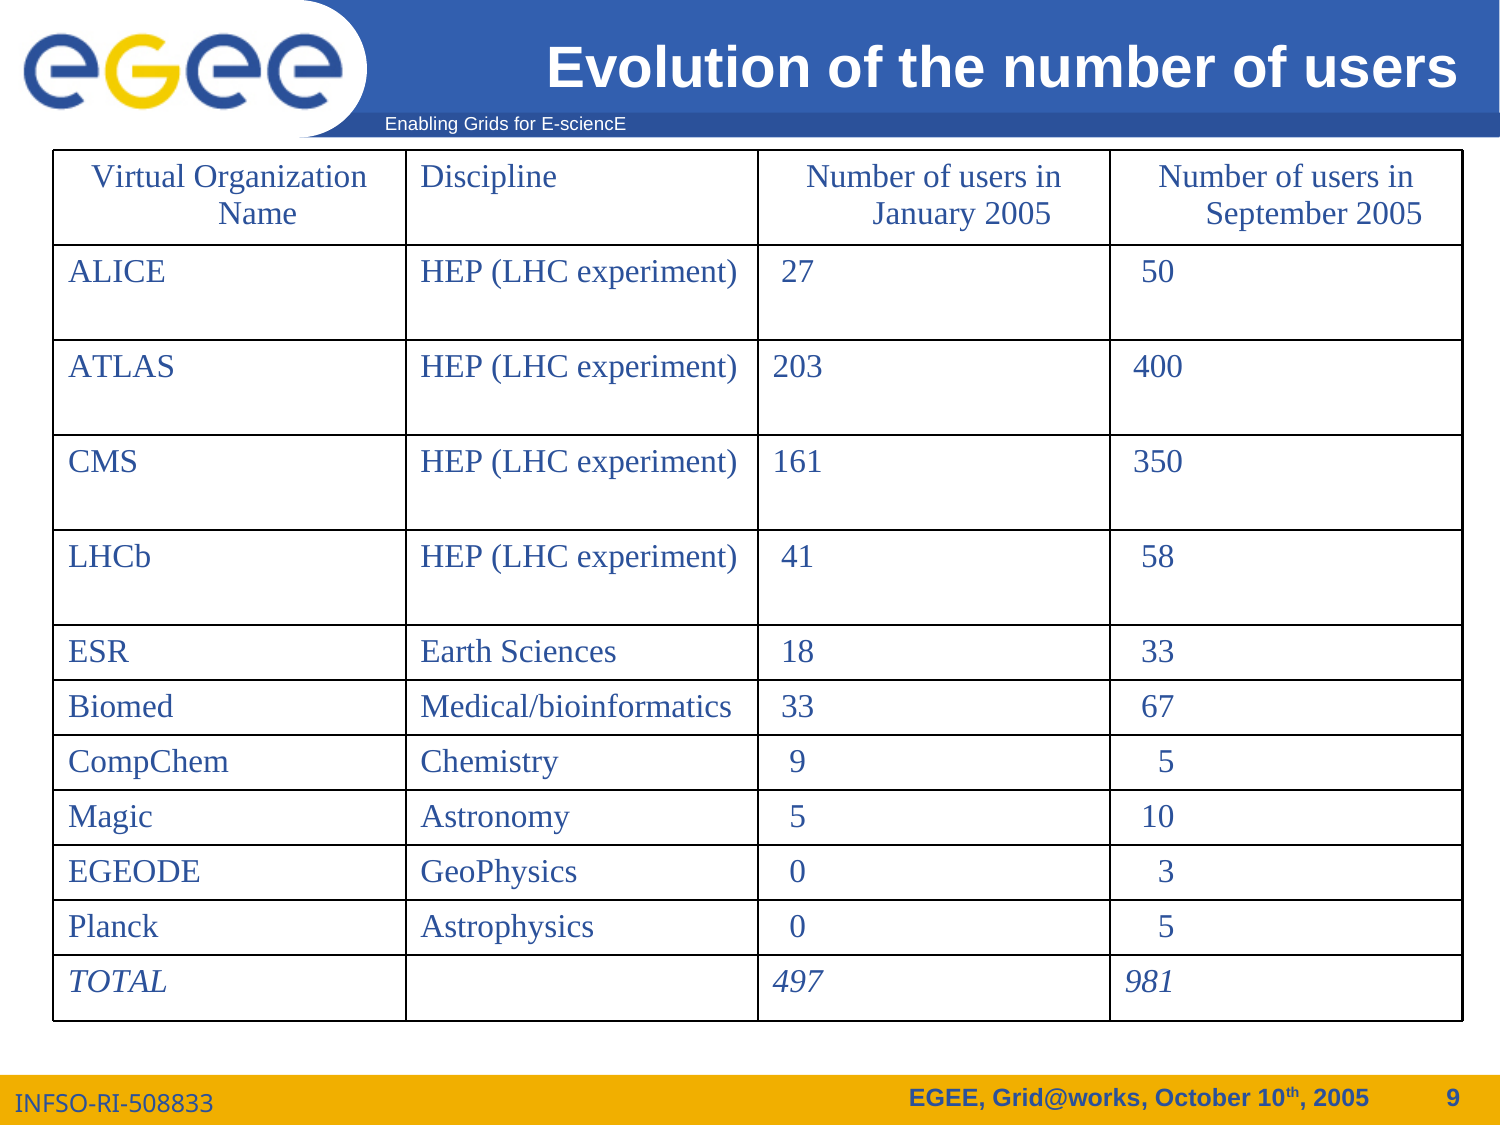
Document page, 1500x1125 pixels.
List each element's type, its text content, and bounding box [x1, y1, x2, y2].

text_box LHCb [54, 531, 405, 624]
title Evolution of the number of users [369, 10, 1475, 124]
text_box HEP (LHC experiment) [407, 341, 757, 434]
text_box 203 [759, 341, 1109, 434]
text_box TOTAL [54, 956, 405, 1020]
text_box 33 [1111, 626, 1461, 679]
text_box Chemistry [407, 736, 757, 789]
text_box 33 [759, 681, 1109, 734]
text_box 50 [1111, 246, 1461, 339]
text_box Number of users in September 2005 [1111, 151, 1461, 244]
text_box 58 [1111, 531, 1461, 624]
text_box GeoPhysics [407, 846, 757, 899]
text_box ALICE [54, 246, 405, 339]
text_box 400 [1111, 341, 1461, 434]
text_box 41 [759, 531, 1109, 624]
text_box Astronomy [407, 791, 757, 844]
text_box Virtual Organization Name [54, 151, 405, 244]
text_box Biomed [54, 681, 405, 734]
text_box HEP (LHC experiment) [407, 436, 757, 529]
text_box Discipline [407, 151, 757, 244]
text_box Astrophysics [407, 901, 757, 954]
text_box ATLAS [54, 341, 405, 434]
text_box Earth Sciences [407, 626, 757, 679]
text_box HEP (LHC experiment) [407, 531, 757, 624]
text_box 0 [759, 846, 1109, 899]
picture [18, 30, 349, 112]
text_box Number of users in January 2005 [759, 151, 1109, 244]
text_box HEP (LHC experiment) [407, 246, 757, 339]
text_box CompChem [54, 736, 405, 789]
text_box 0 [759, 901, 1109, 954]
text_box Medical/bioinformatics [407, 681, 757, 734]
text_box ESR [54, 626, 405, 679]
text_box 18 [759, 626, 1109, 679]
text_box 5 [759, 791, 1109, 844]
text_box CMS [54, 436, 405, 529]
text_box 5 [1111, 901, 1461, 954]
text_box 161 [759, 436, 1109, 529]
text_box 5 [1111, 736, 1461, 789]
text_box Magic [54, 791, 405, 844]
text_box 3 [1111, 846, 1461, 899]
text_box 67 [1111, 681, 1461, 734]
text_box 981 [1111, 956, 1461, 1020]
text_box 350 [1111, 436, 1461, 529]
text_box Planck [54, 901, 405, 954]
text_box 9 [759, 736, 1109, 789]
text_box 497 [759, 956, 1109, 1020]
text_box 10 [1111, 791, 1461, 844]
text_box EGEODE [54, 846, 405, 899]
text_box 27 [759, 246, 1109, 339]
